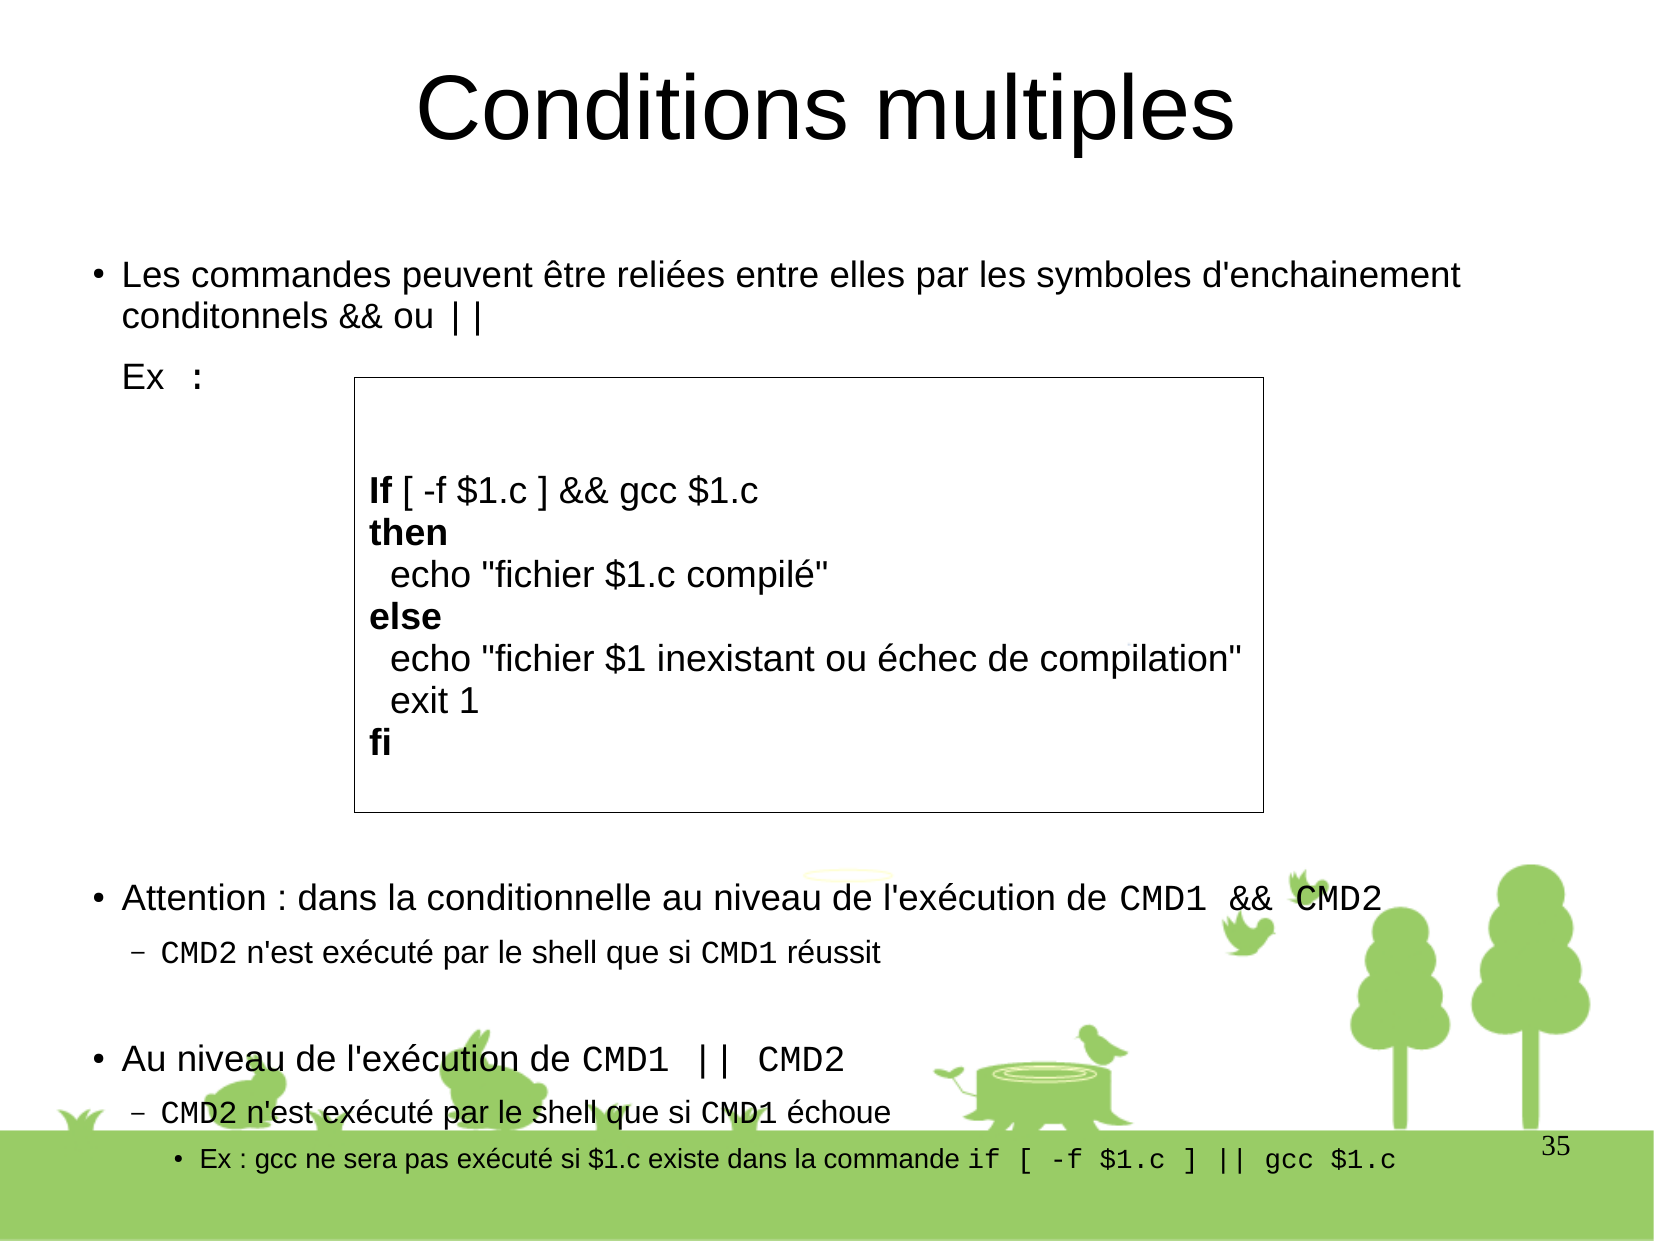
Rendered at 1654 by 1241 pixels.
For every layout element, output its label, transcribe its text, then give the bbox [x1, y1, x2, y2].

list Les commandes peuvent être reliées entre elles par les symboles d'enchainement conditonnels && ou || Ex : Attention : dans la conditionnelle au niveau de l'exécution de CMD1 && CMD2 CMD2 n'est exécuté par le shell que si CMD1 réussit Au niveau de l'exécution de CMD1 || CMD2 CMD2 n'est exécuté par le shell que si CMD1 échoue Ex : gcc ne sera pas exécuté si $1.c existe dans la commande if [ -f $1.c ] || gcc $1.c [82, 254, 1538, 1193]
picture [0, 0, 1654, 1241]
text_box If [ -f $1.c ] && gcc $1.c then echo "fichier $1.c compilé" else echo "fichier $1 inexistant ou échec de compilation" exit 1 fi [354, 377, 1264, 813]
title Conditions multiples [82, 49, 1571, 166]
